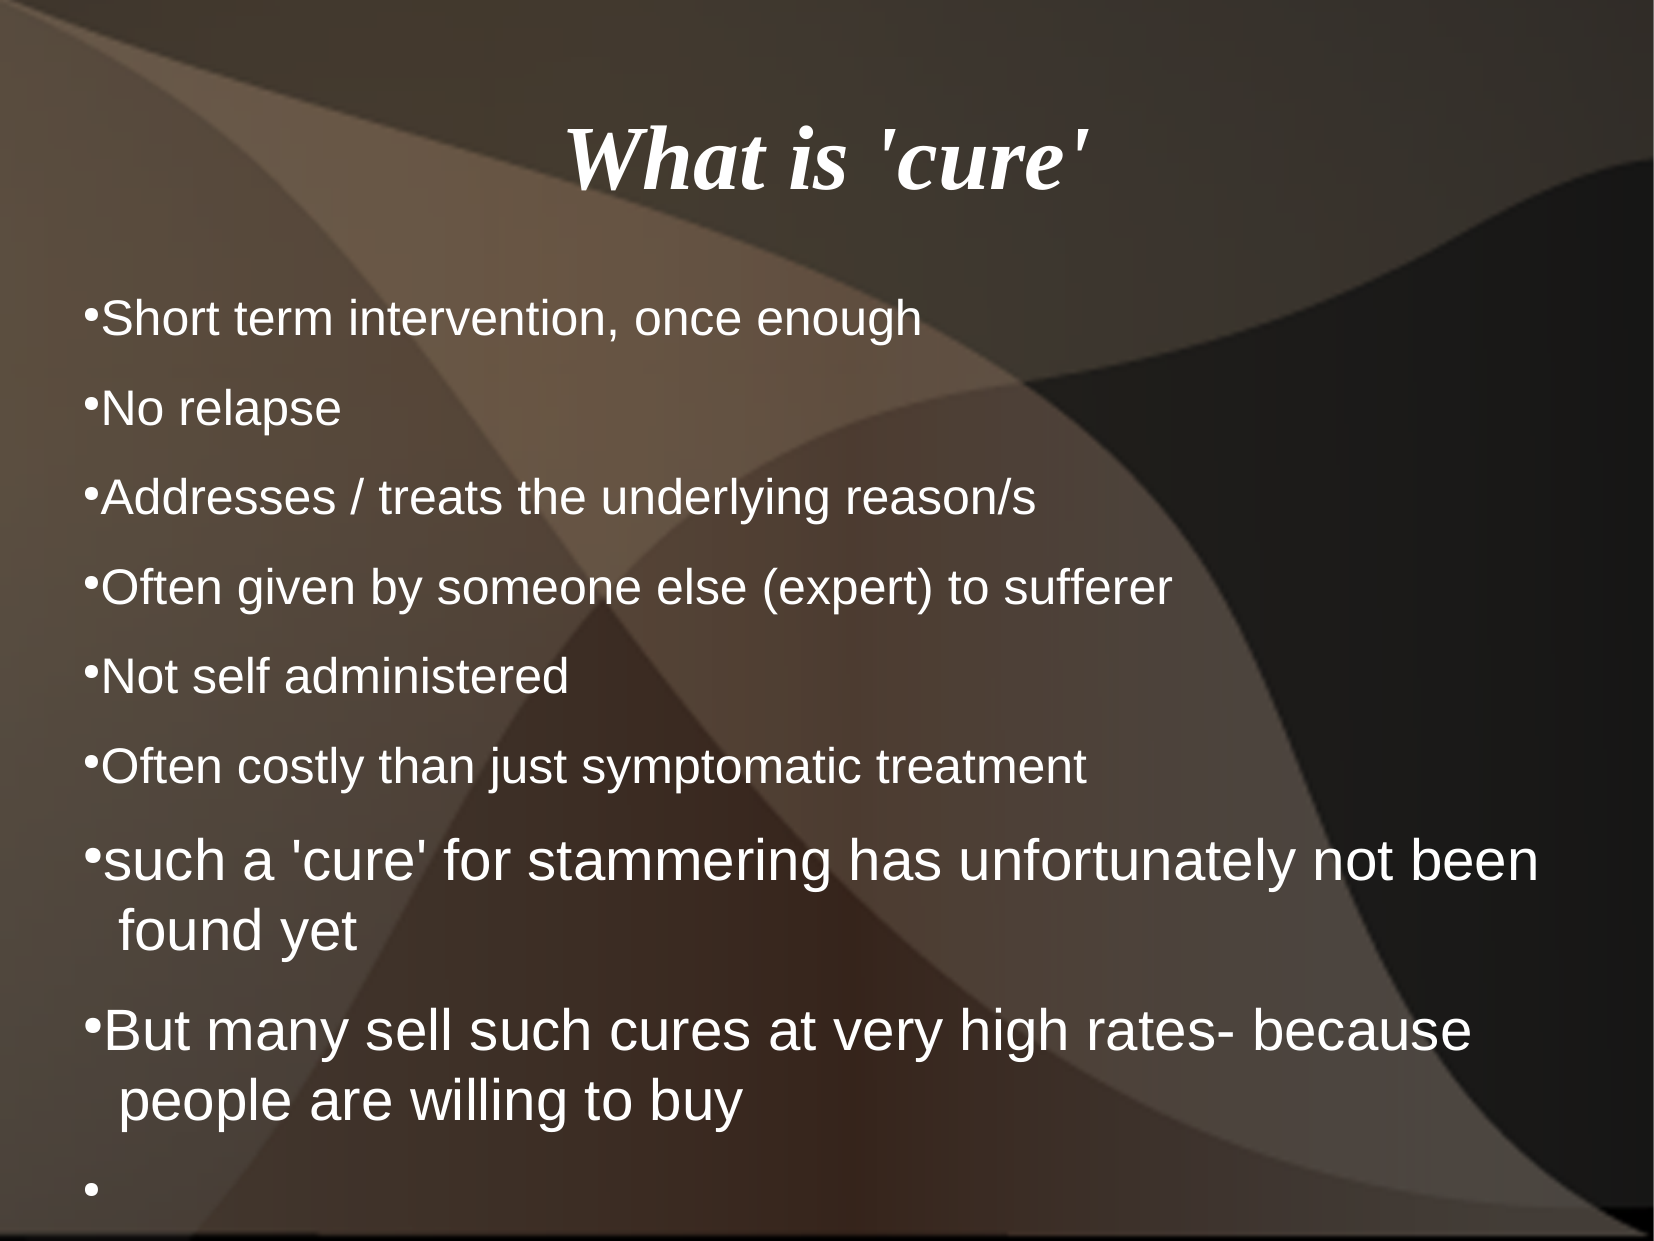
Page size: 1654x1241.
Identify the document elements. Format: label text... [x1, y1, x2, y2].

title What is 'cure' [82, 56, 1571, 250]
subtitle Short term intervention, once enough No relapse Addresses / treats the underlying reason/s Often given by someone else (expert) to sufferer Not self administered Often costly than just symptomatic treatment such a 'cure' for stammering has unfortunately not been found yet But many sell such cures at very high rates- because people are willing to buy [82, 285, 1571, 1220]
